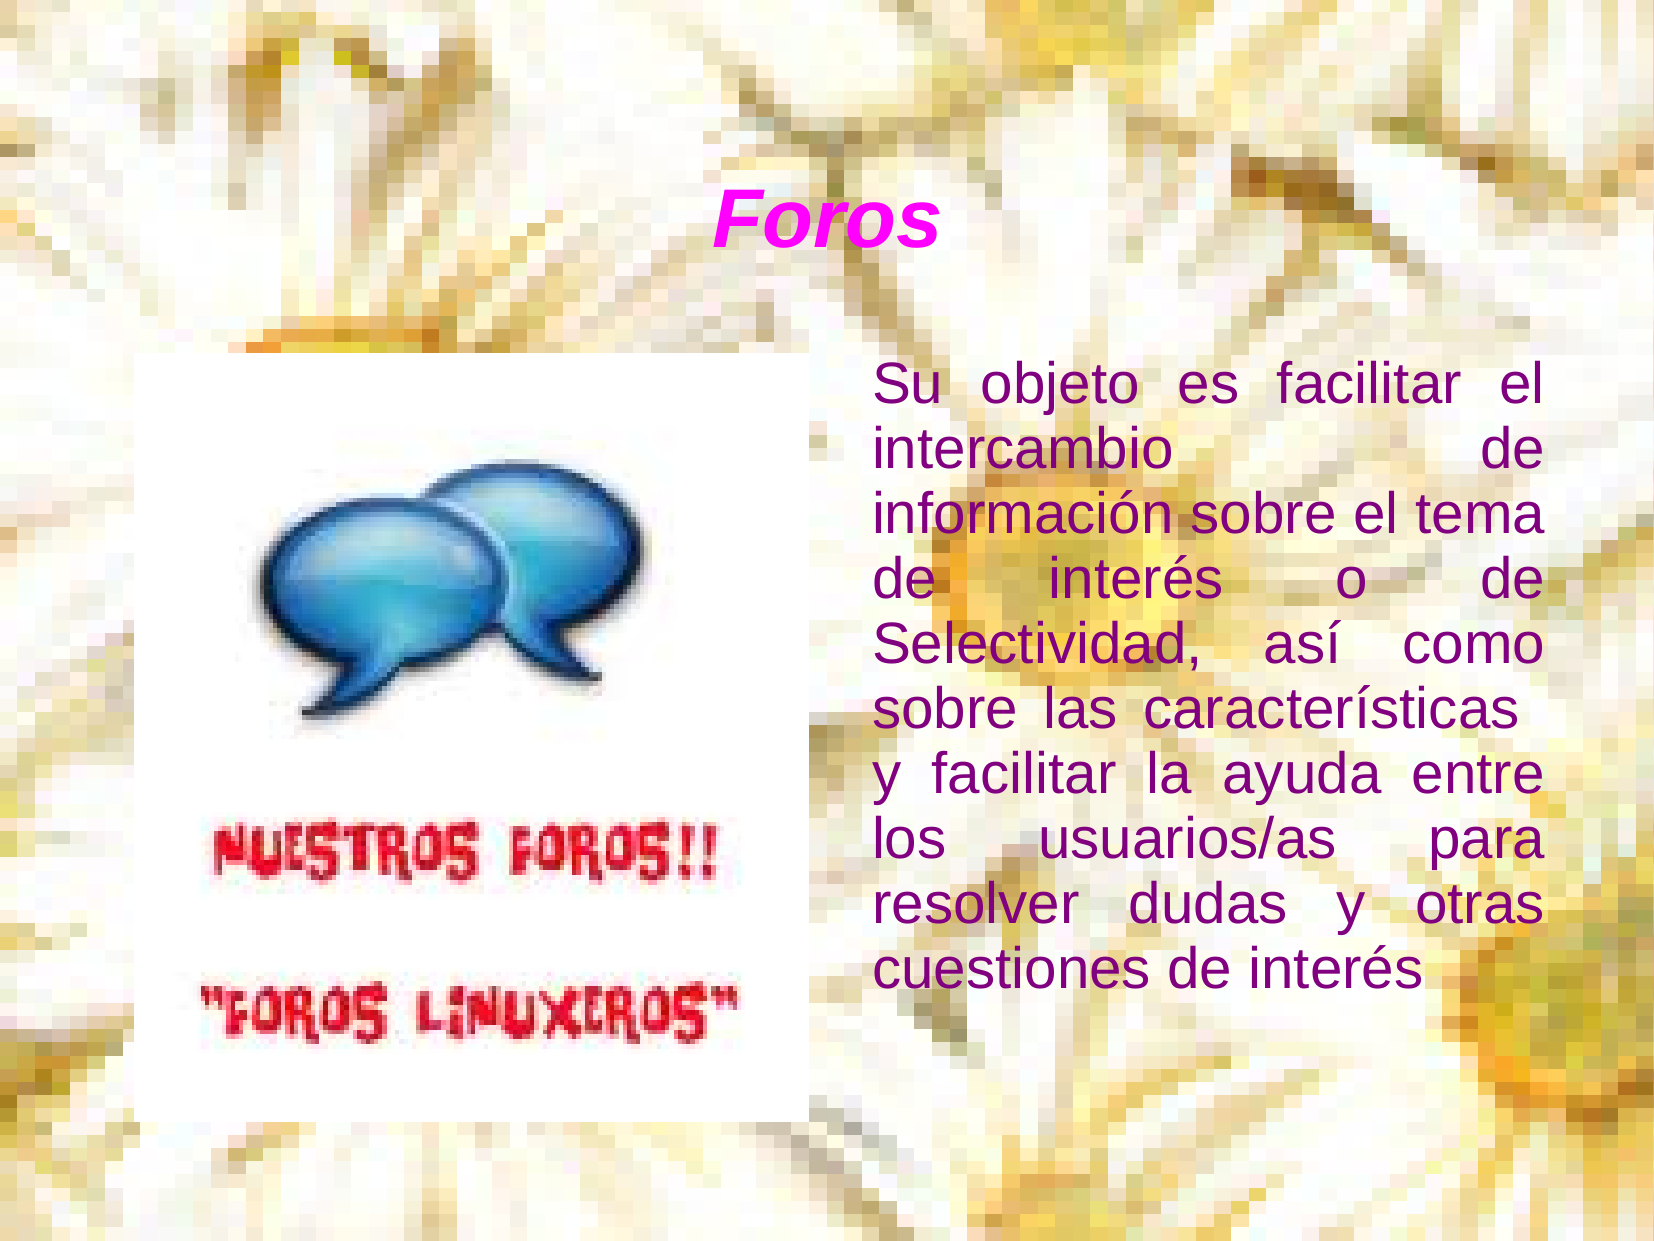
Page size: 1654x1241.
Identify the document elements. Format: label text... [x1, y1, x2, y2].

list Su objeto es facilitar el intercambio de información sobre el tema de interés o de Selectividad, así como sobre las características y facilitar la ayuda entre los usuarios/as para resolver dudas y otras cuestiones de interés [872, 350, 1546, 1118]
picture [0, 0, 1654, 1241]
title Foros [121, 114, 1534, 322]
